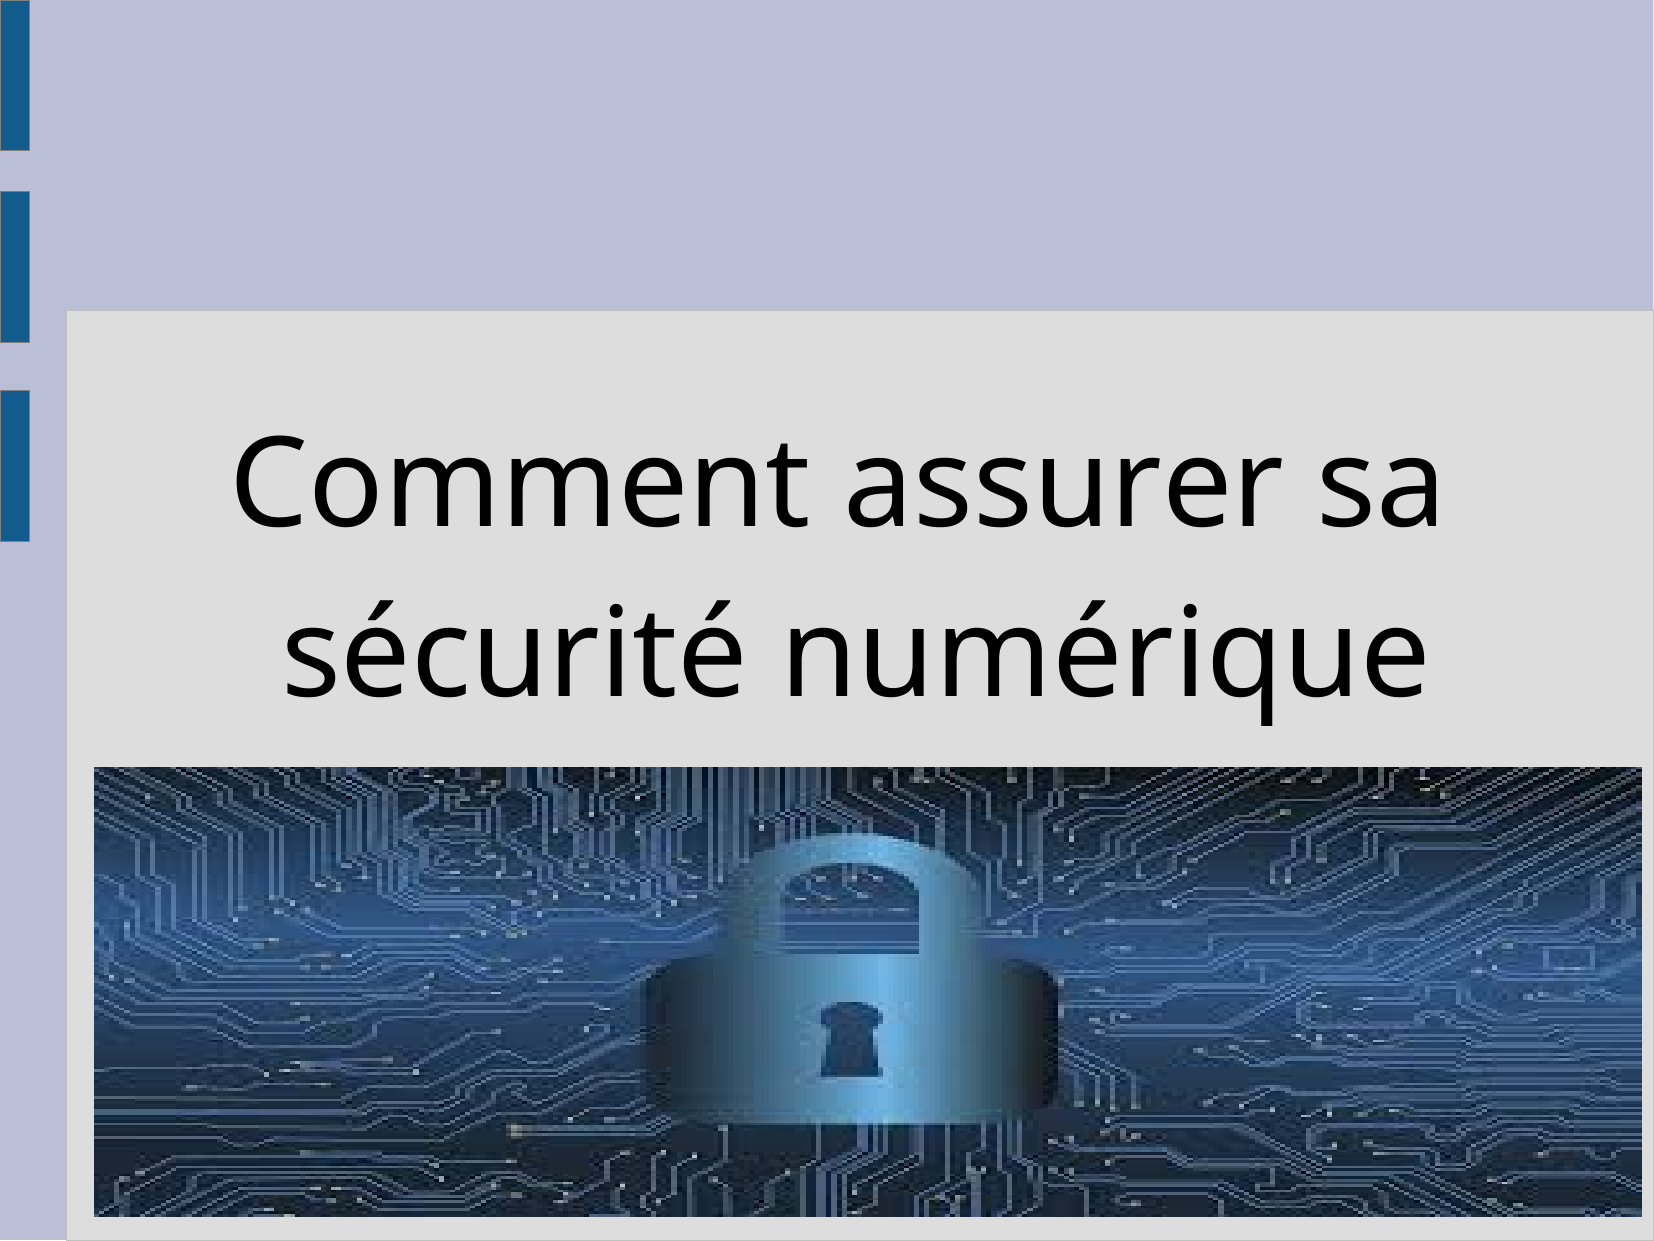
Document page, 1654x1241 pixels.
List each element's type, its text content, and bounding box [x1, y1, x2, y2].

picture [94, 767, 1642, 1217]
subtitle Comment assurer sa sécurité numérique [94, 153, 1583, 767]
